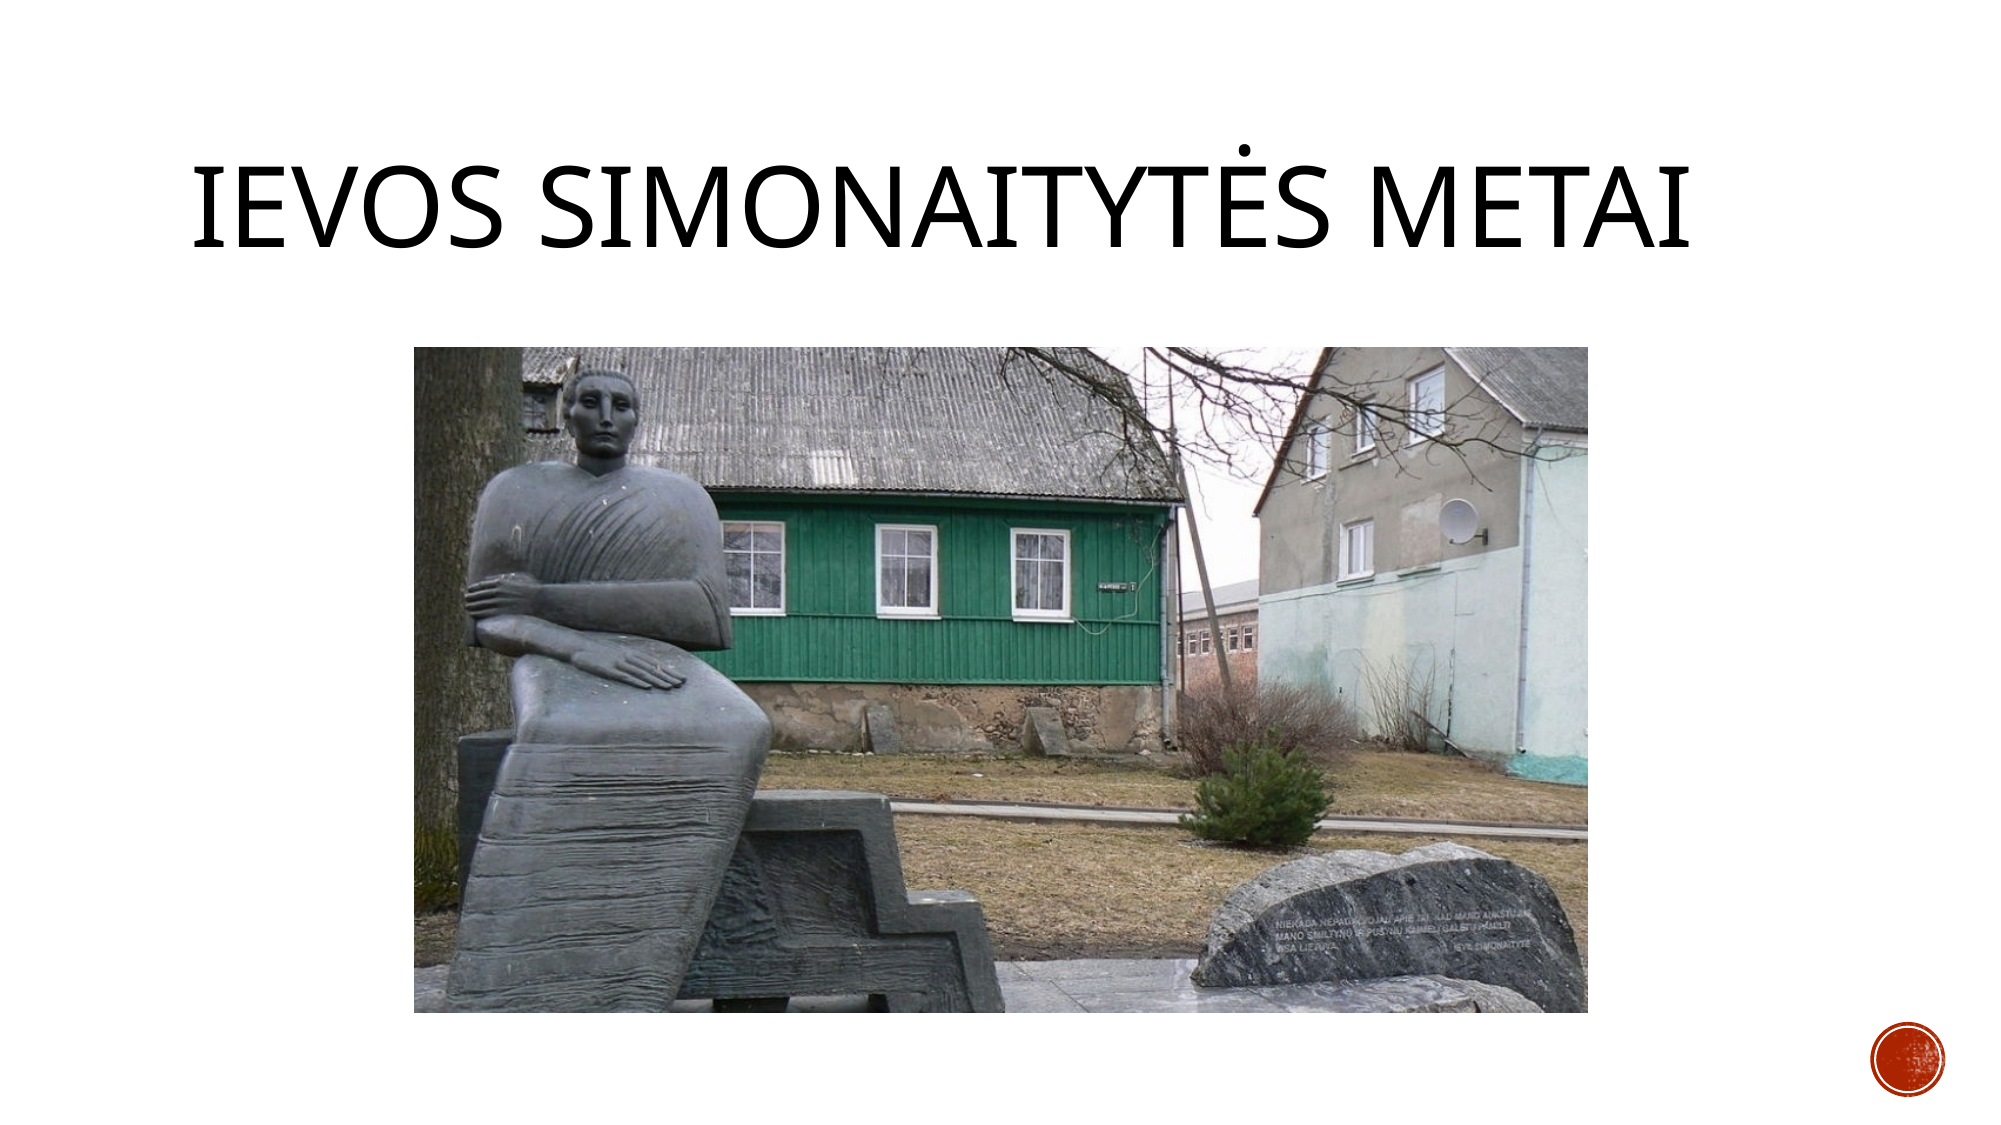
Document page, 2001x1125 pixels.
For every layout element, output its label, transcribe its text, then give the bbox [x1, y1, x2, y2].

picture [414, 347, 1588, 1013]
title IEVOS SIMONAITYTĖS METAI [175, 79, 1826, 344]
